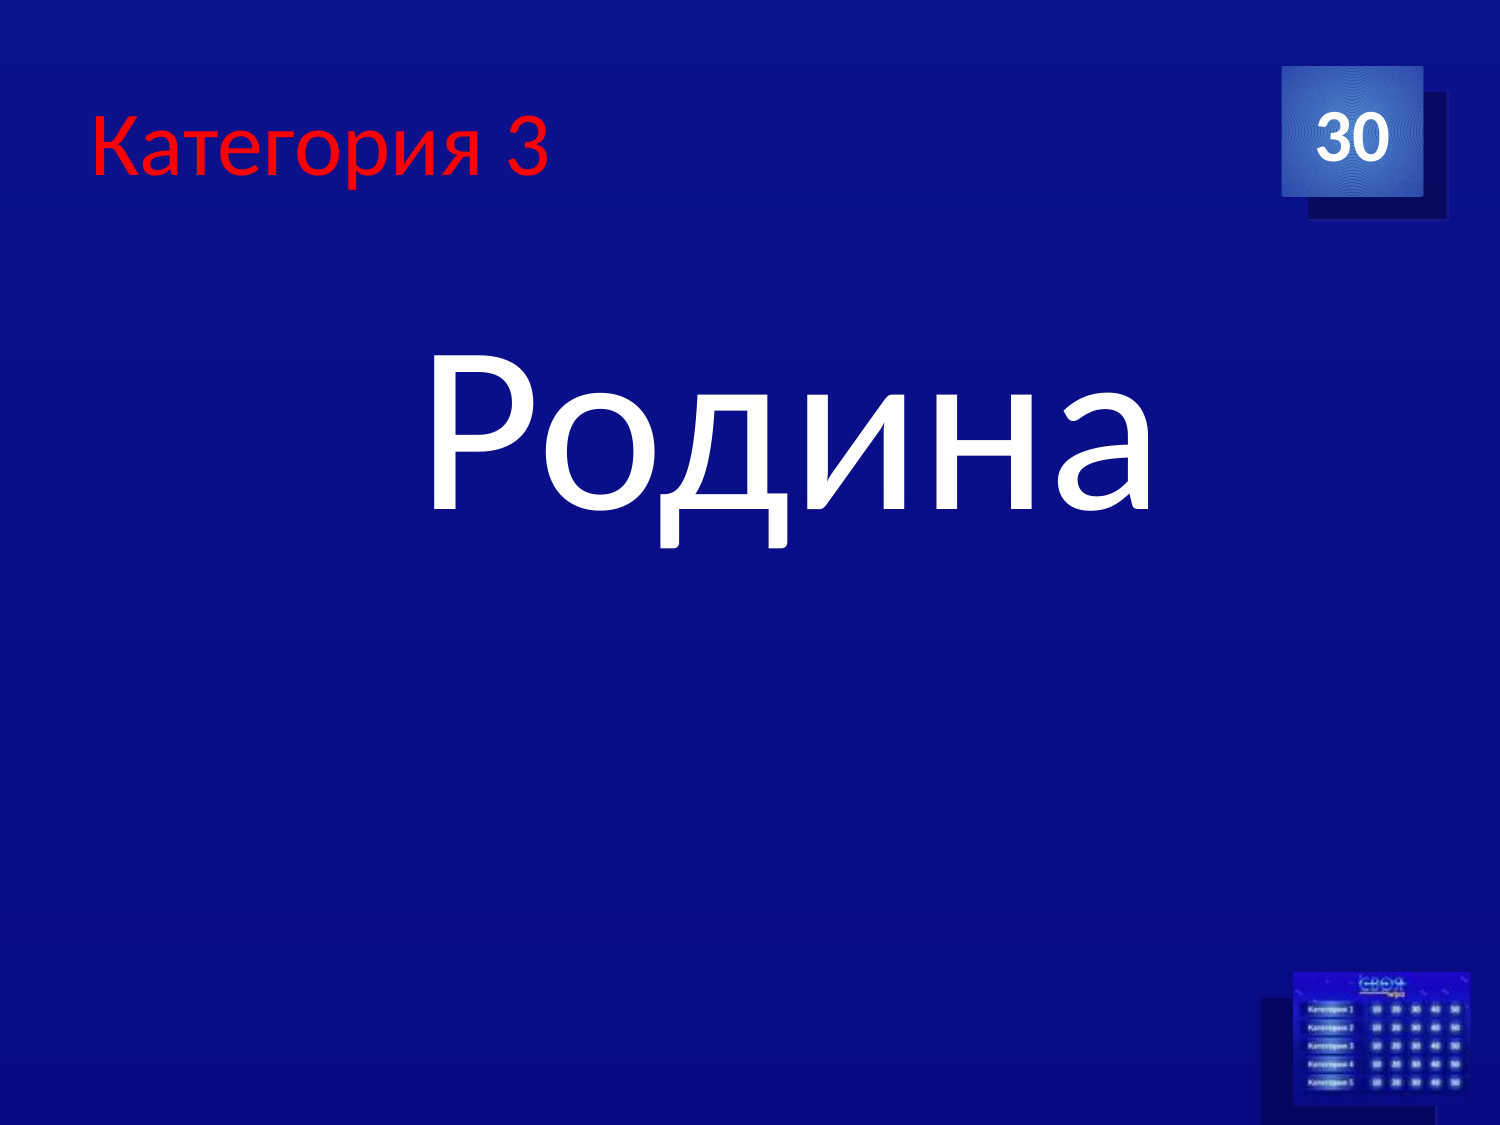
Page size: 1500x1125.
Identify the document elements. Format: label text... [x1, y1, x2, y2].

text_box 30 [1282, 66, 1423, 196]
list Родина [75, 262, 1426, 1000]
title Категория 3 [75, 45, 1258, 233]
